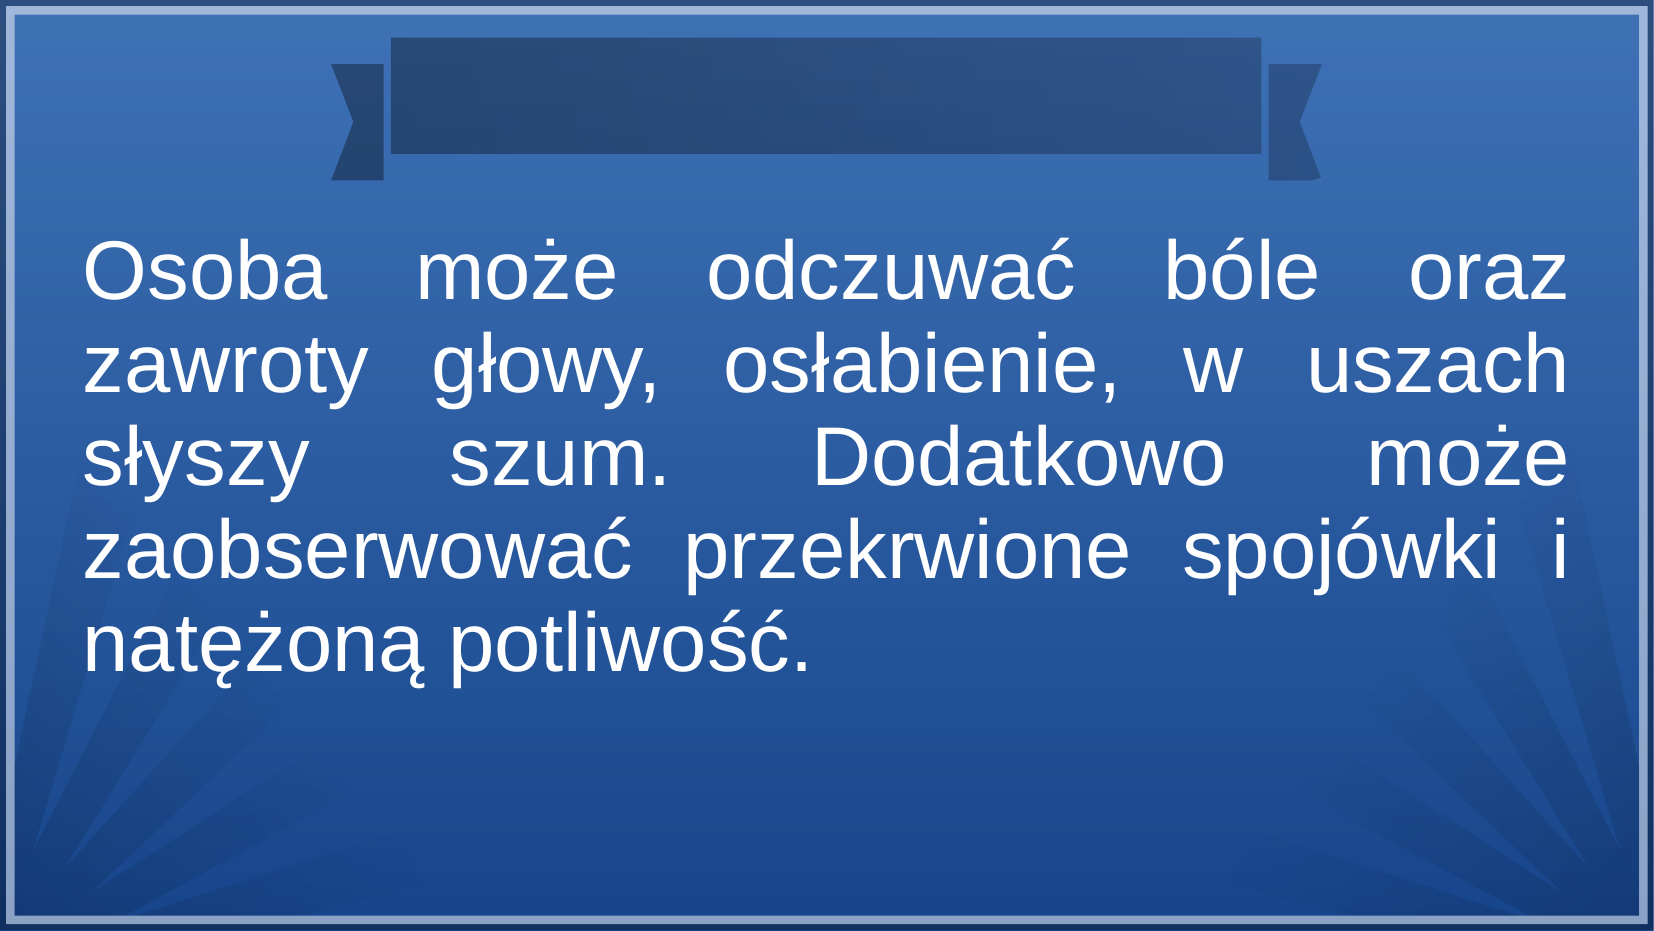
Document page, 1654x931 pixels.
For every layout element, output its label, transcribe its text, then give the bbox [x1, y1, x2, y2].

list Osoba może odczuwać bóle oraz zawroty głowy, osłabienie, w uszach słyszy szum. Dodatkowo może zaobserwować przekrwione spojówki i natężoną potliwość. [82, 224, 1571, 848]
